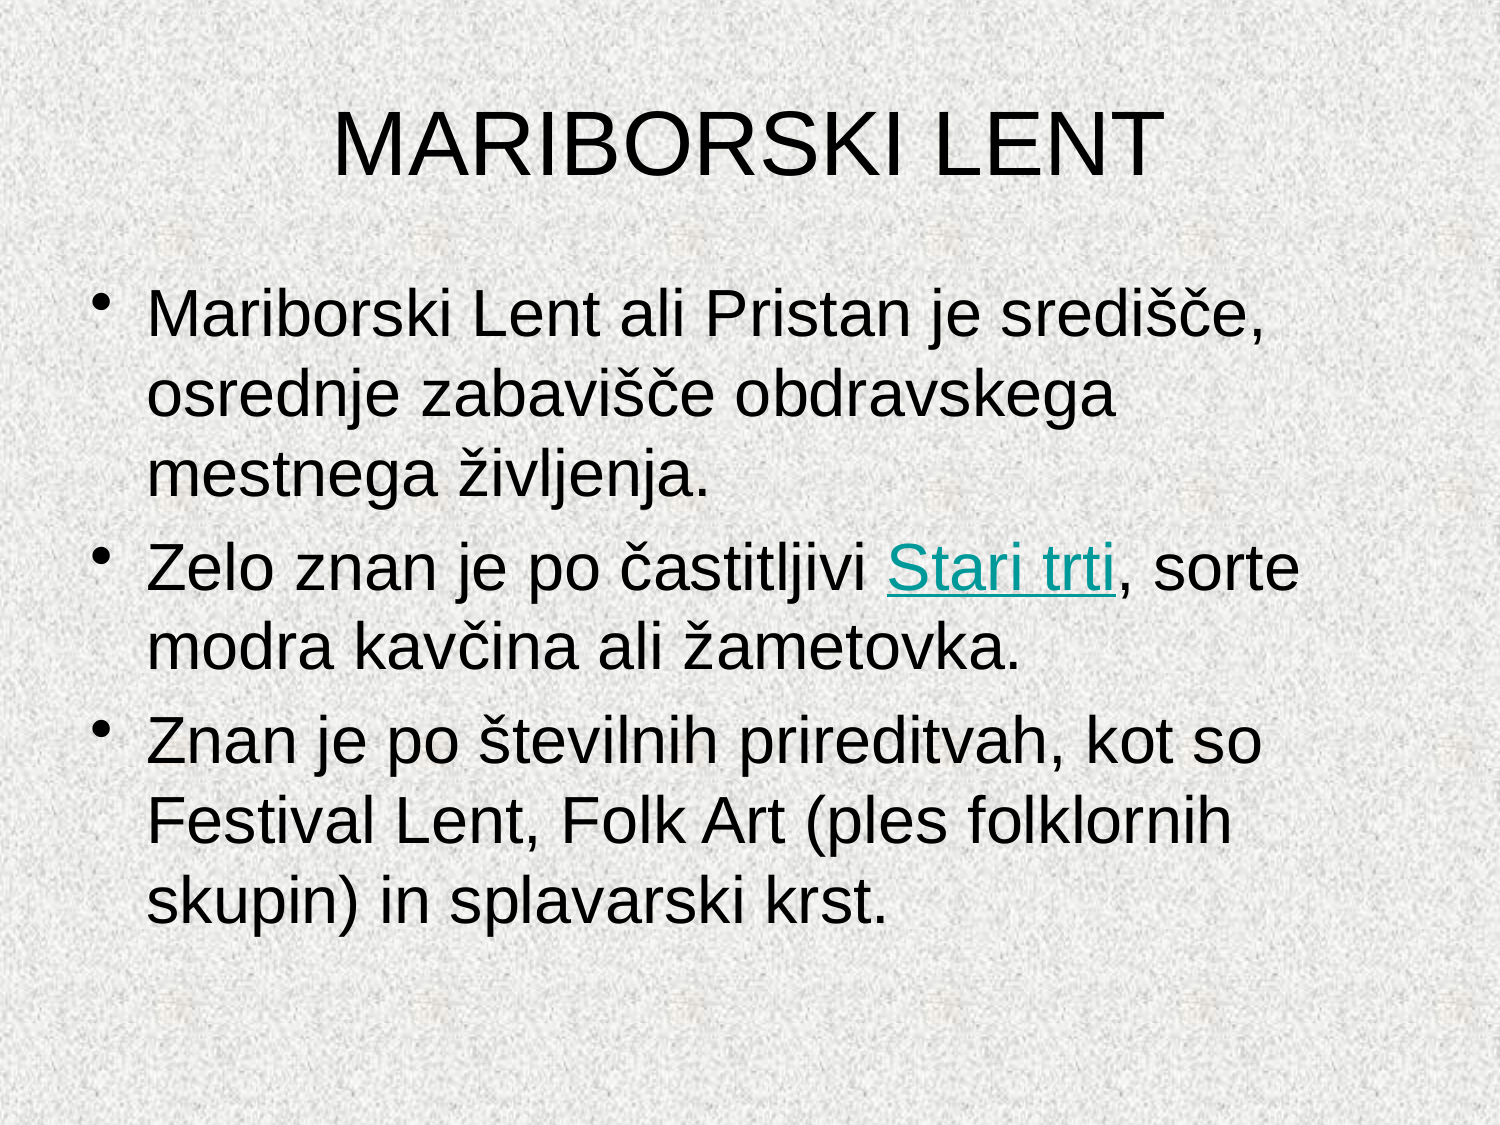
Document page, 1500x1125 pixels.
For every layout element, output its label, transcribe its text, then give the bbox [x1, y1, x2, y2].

list Mariborski Lent ali Pristan je središče, osrednje zabavišče obdravskega mestnega življenja. Zelo znan je po častitljivi Stari trti, sorte modra kavčina ali žametovka. Znan je po številnih prireditvah, kot so Festival Lent, Folk Art (ples folklornih skupin) in splavarski krst. [75, 262, 1425, 1005]
picture [0, 0, 1500, 1125]
title MARIBORSKI LENT [75, 45, 1425, 233]
